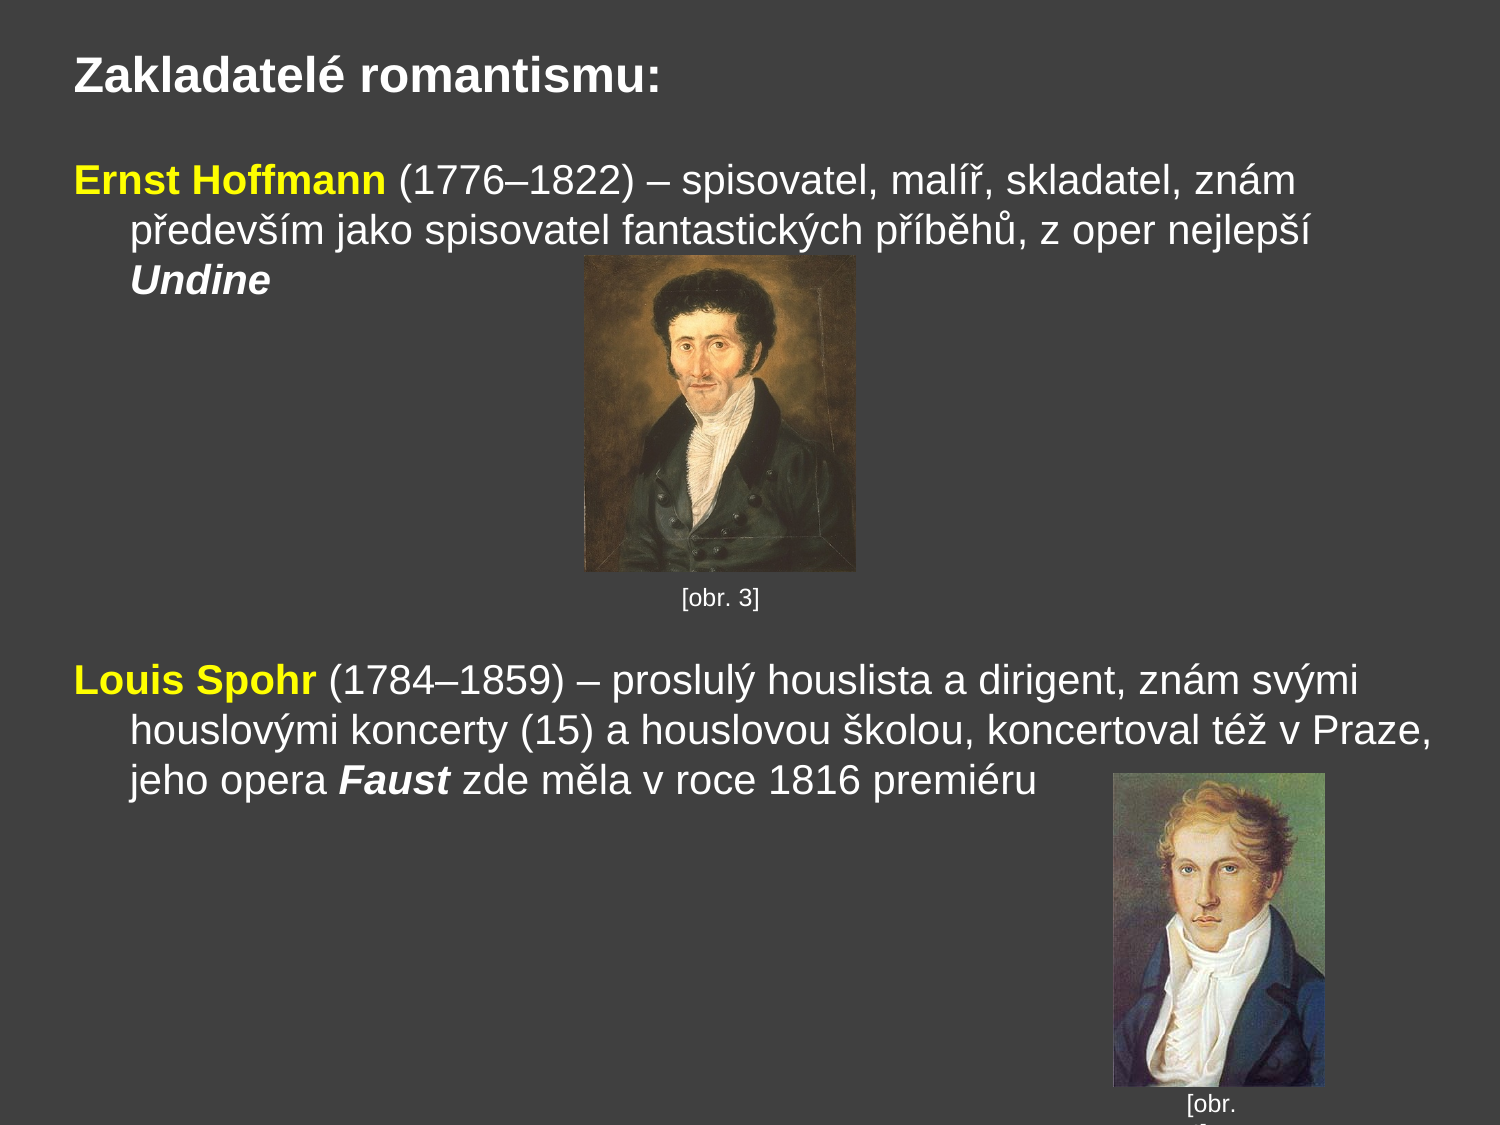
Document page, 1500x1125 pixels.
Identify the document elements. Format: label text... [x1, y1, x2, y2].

list Zakladatelé romantismu: Ernst Hoffmann (1776–1822) – spisovatel, malíř, skladatel, znám především jako spisovatel fantastických příběhů, z oper nejlepší Undine Louis Spohr (1784–1859) – proslulý houslista a dirigent, znám svými houslovými koncerty (15) a houslovou školou, koncertoval též v Praze, jeho opera Faust zde měla v roce 1816 premiéru [58, 35, 1471, 1125]
text_box [obr. 4] [1171, 1087, 1280, 1125]
picture [584, 255, 856, 572]
text_box [obr. 3] [666, 574, 775, 620]
picture [1113, 773, 1325, 1087]
